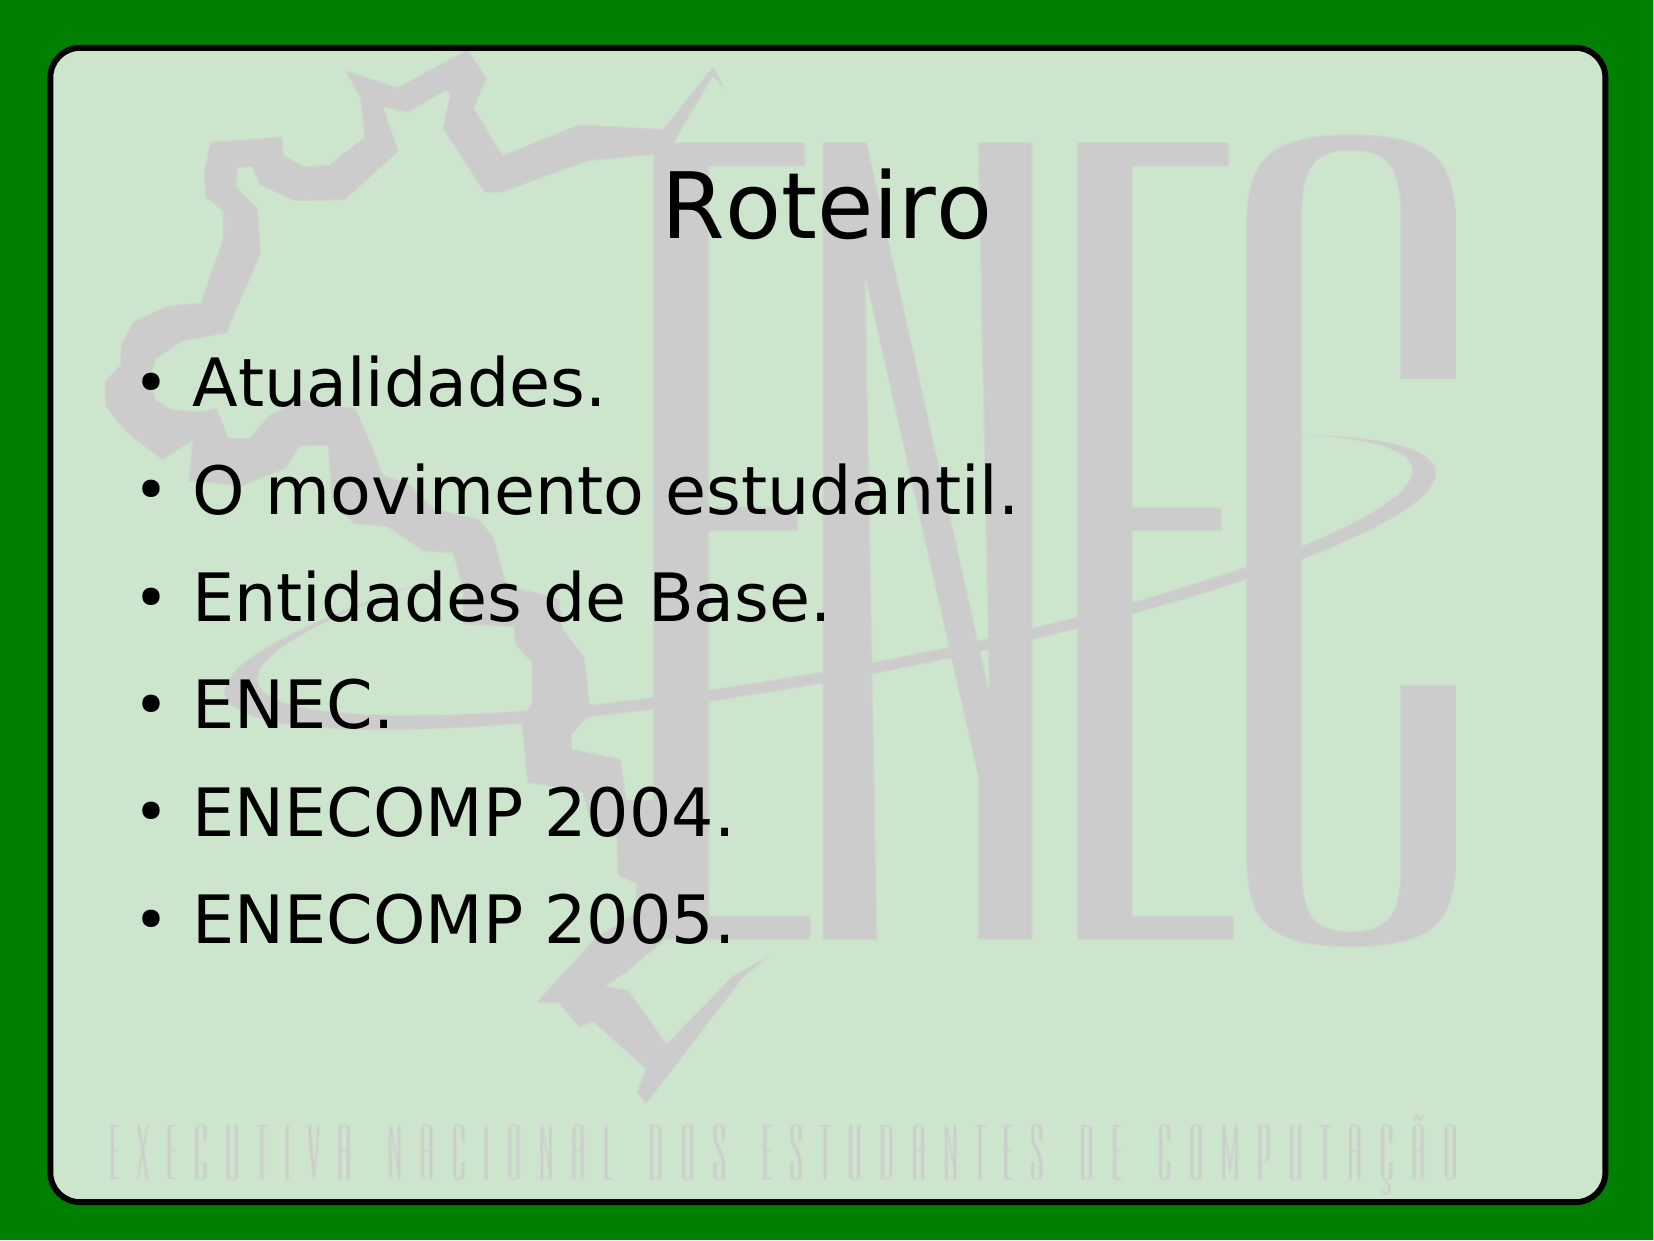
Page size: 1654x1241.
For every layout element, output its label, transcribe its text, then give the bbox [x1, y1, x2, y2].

list Atualidades. O movimento estudantil. Entidades de Base. ENEC. ENECOMP 2004. ENECOMP 2005. [121, 344, 1534, 1127]
title Roteiro [121, 102, 1534, 310]
